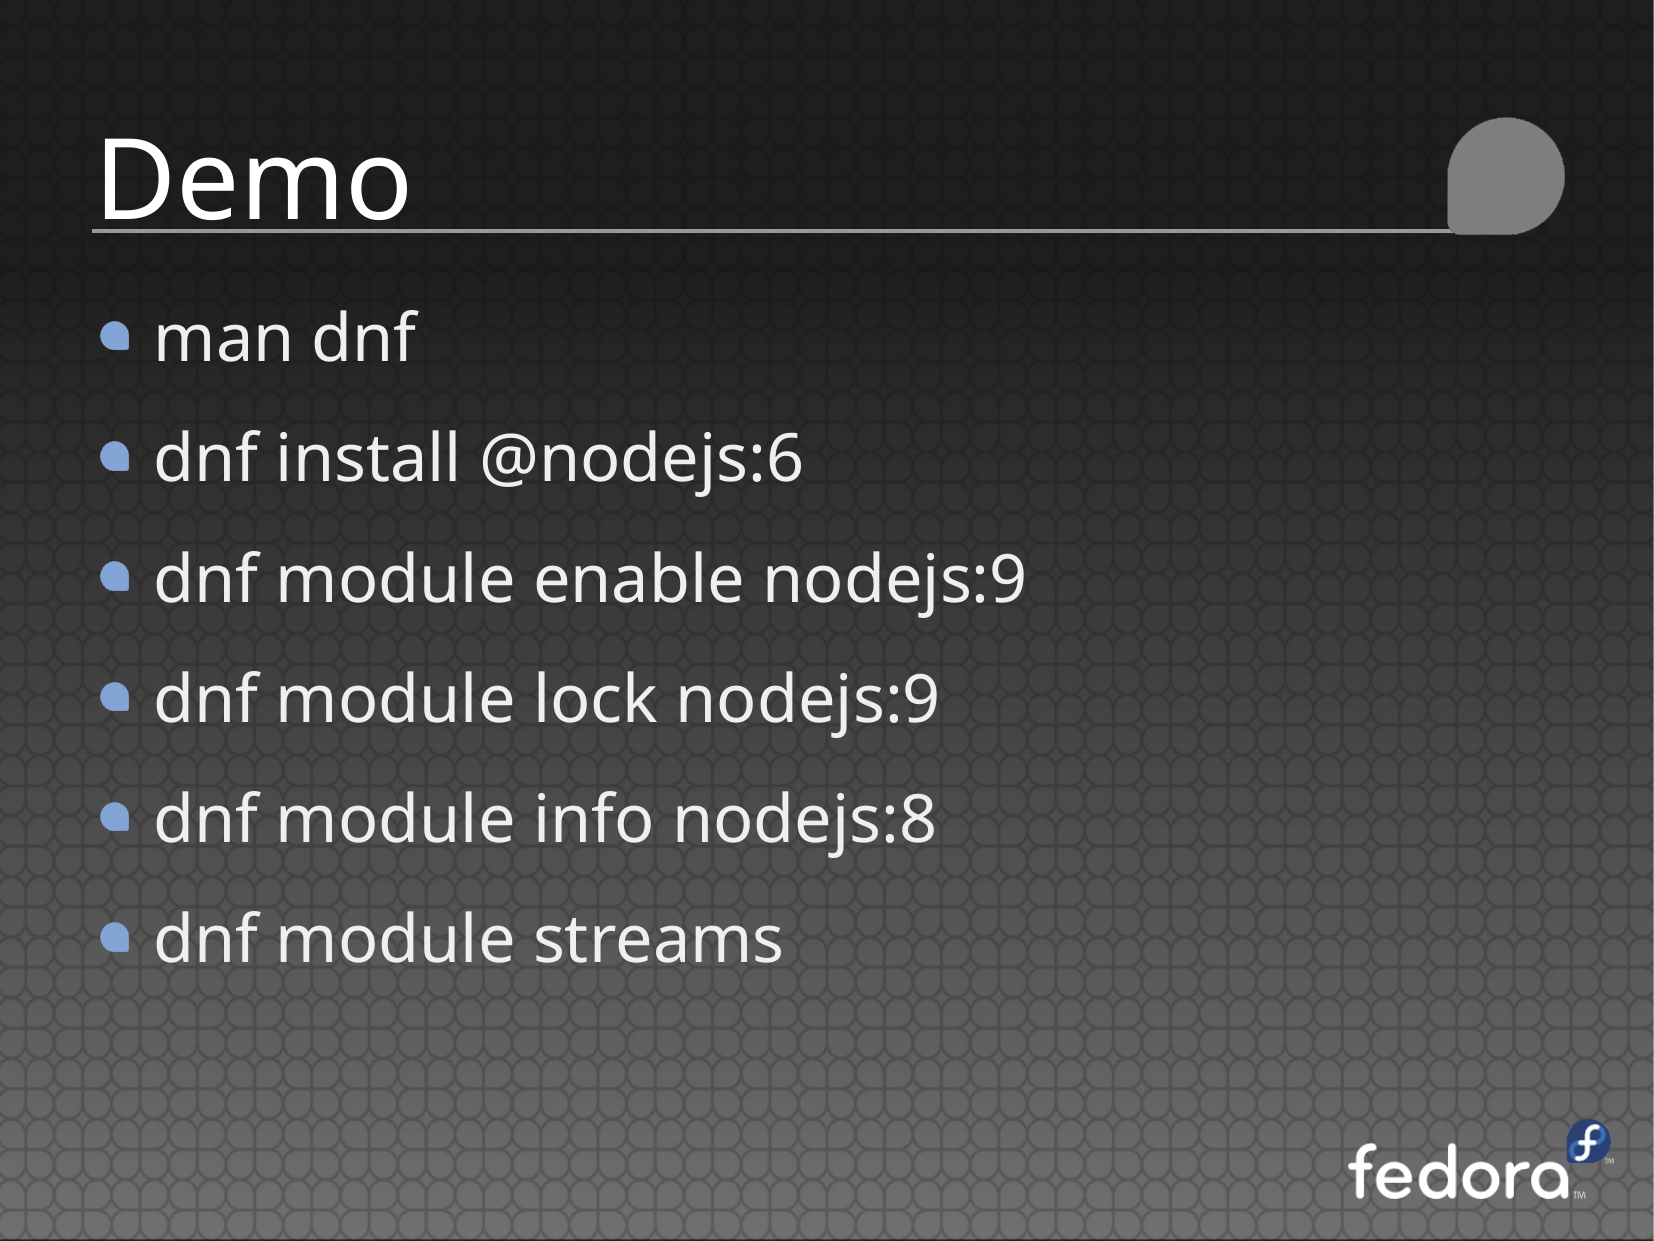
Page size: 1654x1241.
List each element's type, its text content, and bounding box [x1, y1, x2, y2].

picture [0, 0, 1654, 1241]
title Demo [94, 100, 1426, 251]
list man dnf dnf install @nodejs:6 dnf module enable nodejs:9 dnf module lock nodejs:9 dnf module info nodejs:8 dnf module streams [82, 290, 1571, 1094]
